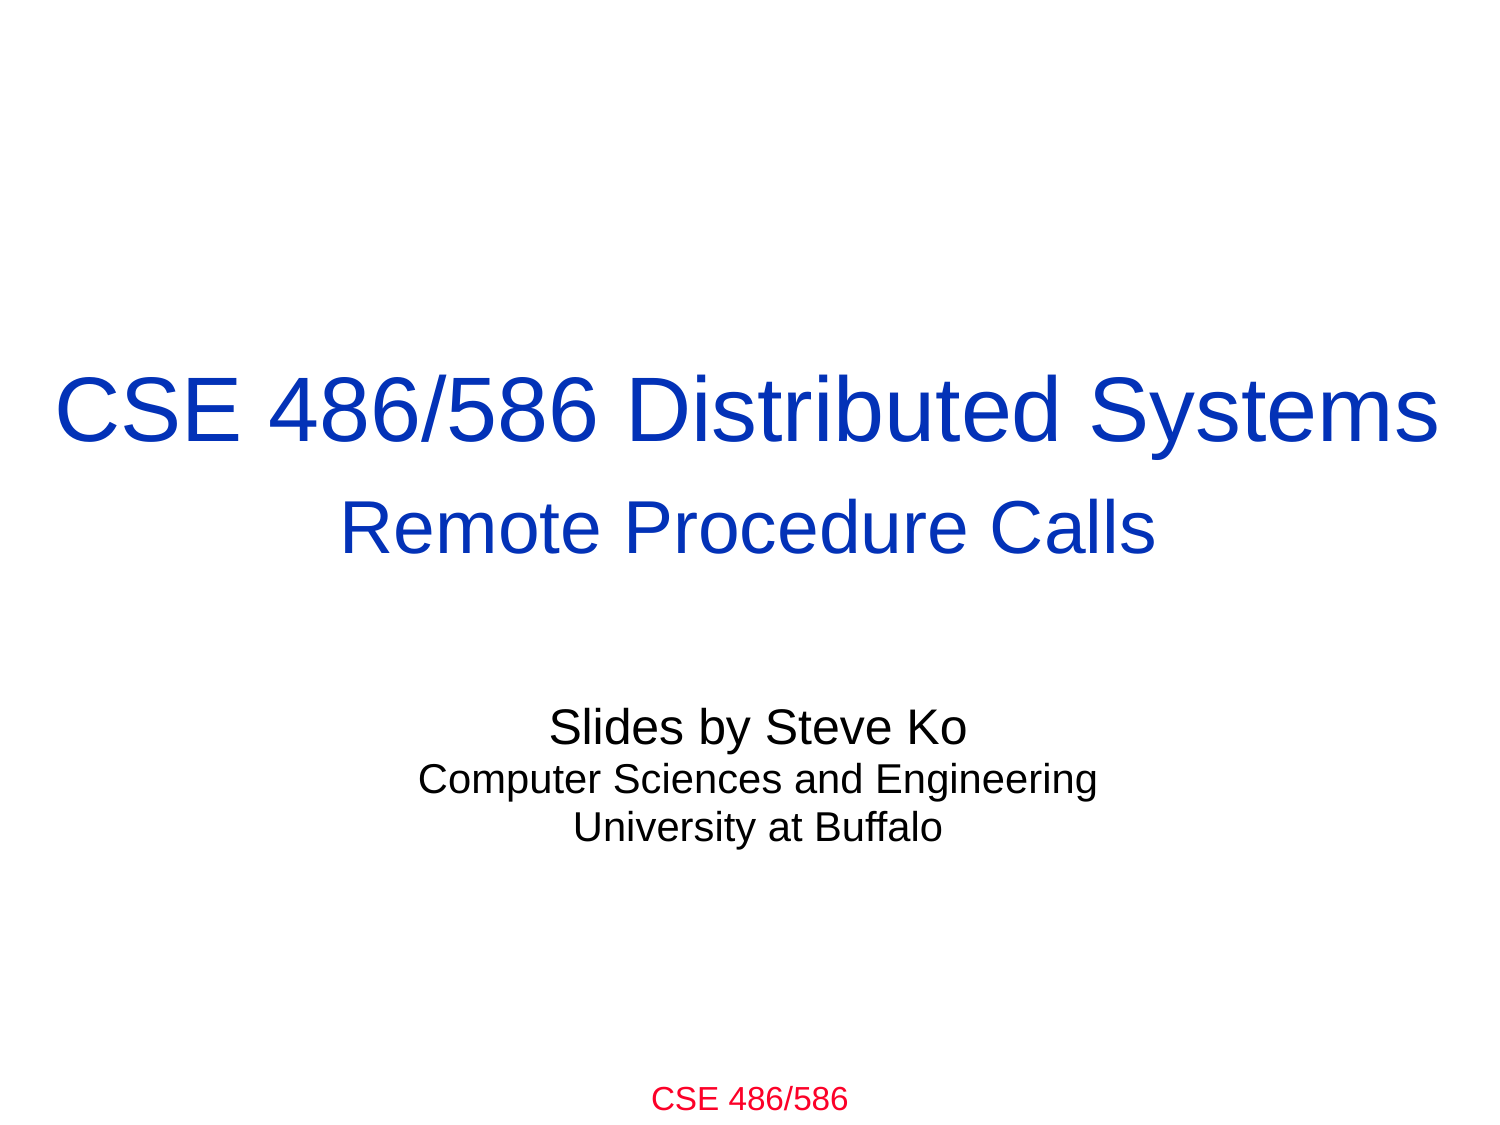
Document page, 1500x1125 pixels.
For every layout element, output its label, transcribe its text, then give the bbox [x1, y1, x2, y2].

title CSE 486/586 Distributed Systems Remote Procedure Calls [23, 311, 1474, 585]
subtitle Slides by Steve Ko Computer Sciences and Engineering University at Buffalo [192, 703, 1325, 917]
